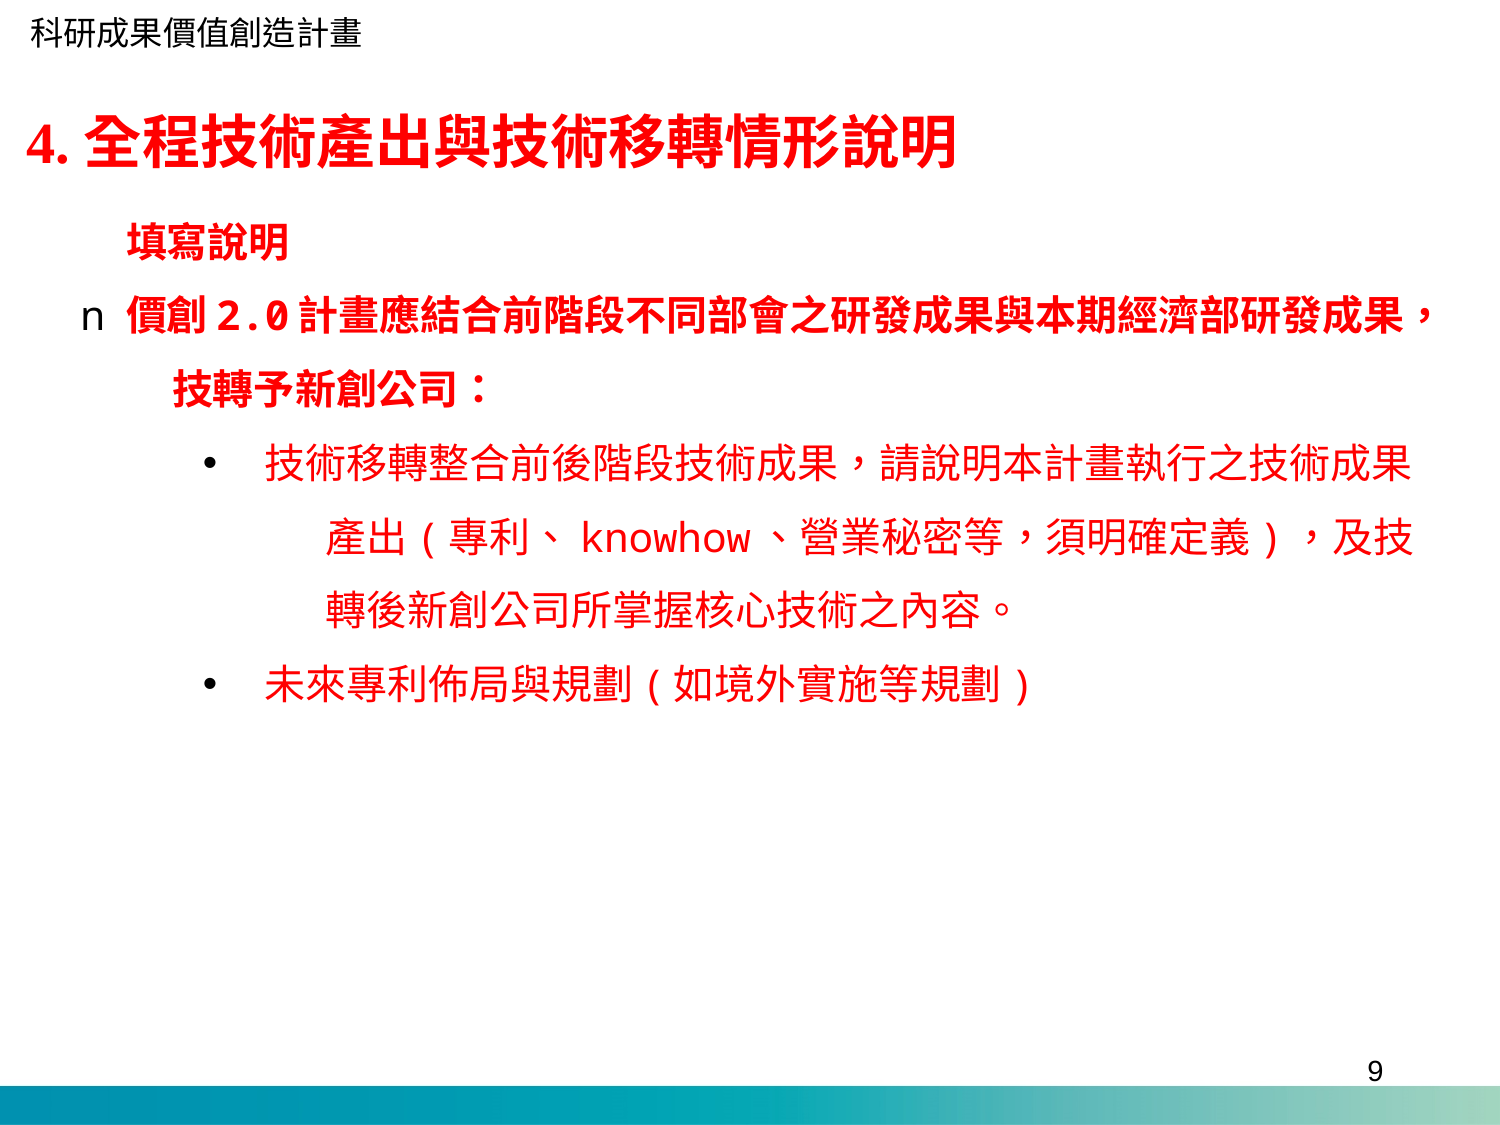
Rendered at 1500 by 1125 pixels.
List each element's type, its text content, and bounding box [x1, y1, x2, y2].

list 填寫說明 價創2.0計畫應結合前階段不同部會之研發成果與本期經濟部研發成果，技轉予新創公司： 技術移轉整合前後階段技術成果，請說明本計畫執行之技術成果產出(專利、knowhow、營業秘密等，須明確定義)，及技轉後新創公司所掌握核心技術之內容。 未來專利佈局與規劃(如境外實施等規劃) [64, 184, 1447, 717]
text_box 4.全程技術產出與技術移轉情形說明 [11, 98, 973, 183]
text_box 8 [1352, 1044, 1500, 1123]
